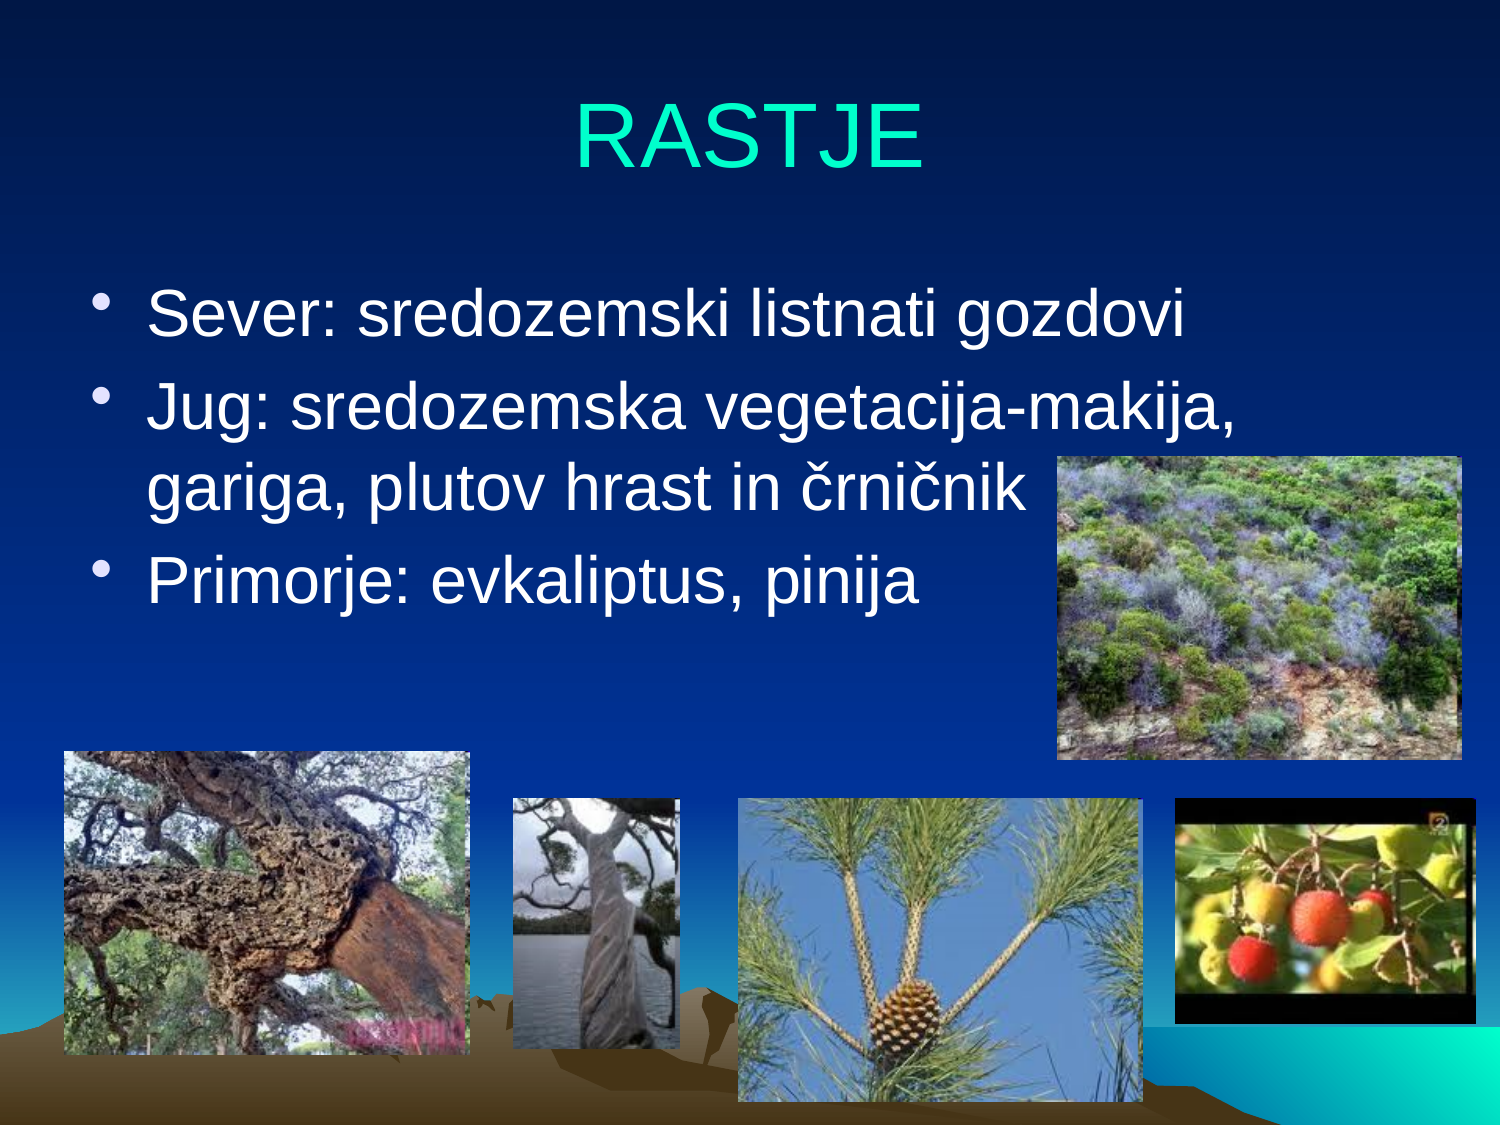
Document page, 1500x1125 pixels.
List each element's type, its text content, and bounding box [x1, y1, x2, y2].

title RASTJE [75, 37, 1425, 225]
picture [1175, 798, 1476, 1024]
picture [738, 798, 1143, 1102]
picture [1057, 456, 1462, 760]
picture [64, 751, 470, 1055]
list Sever: sredozemski listnati gozdovi Jug: sredozemska vegetacija-makija, gariga, plutov hrast in črničnik Primorje: evkaliptus, pinija [75, 262, 1425, 1000]
picture [513, 798, 680, 1049]
